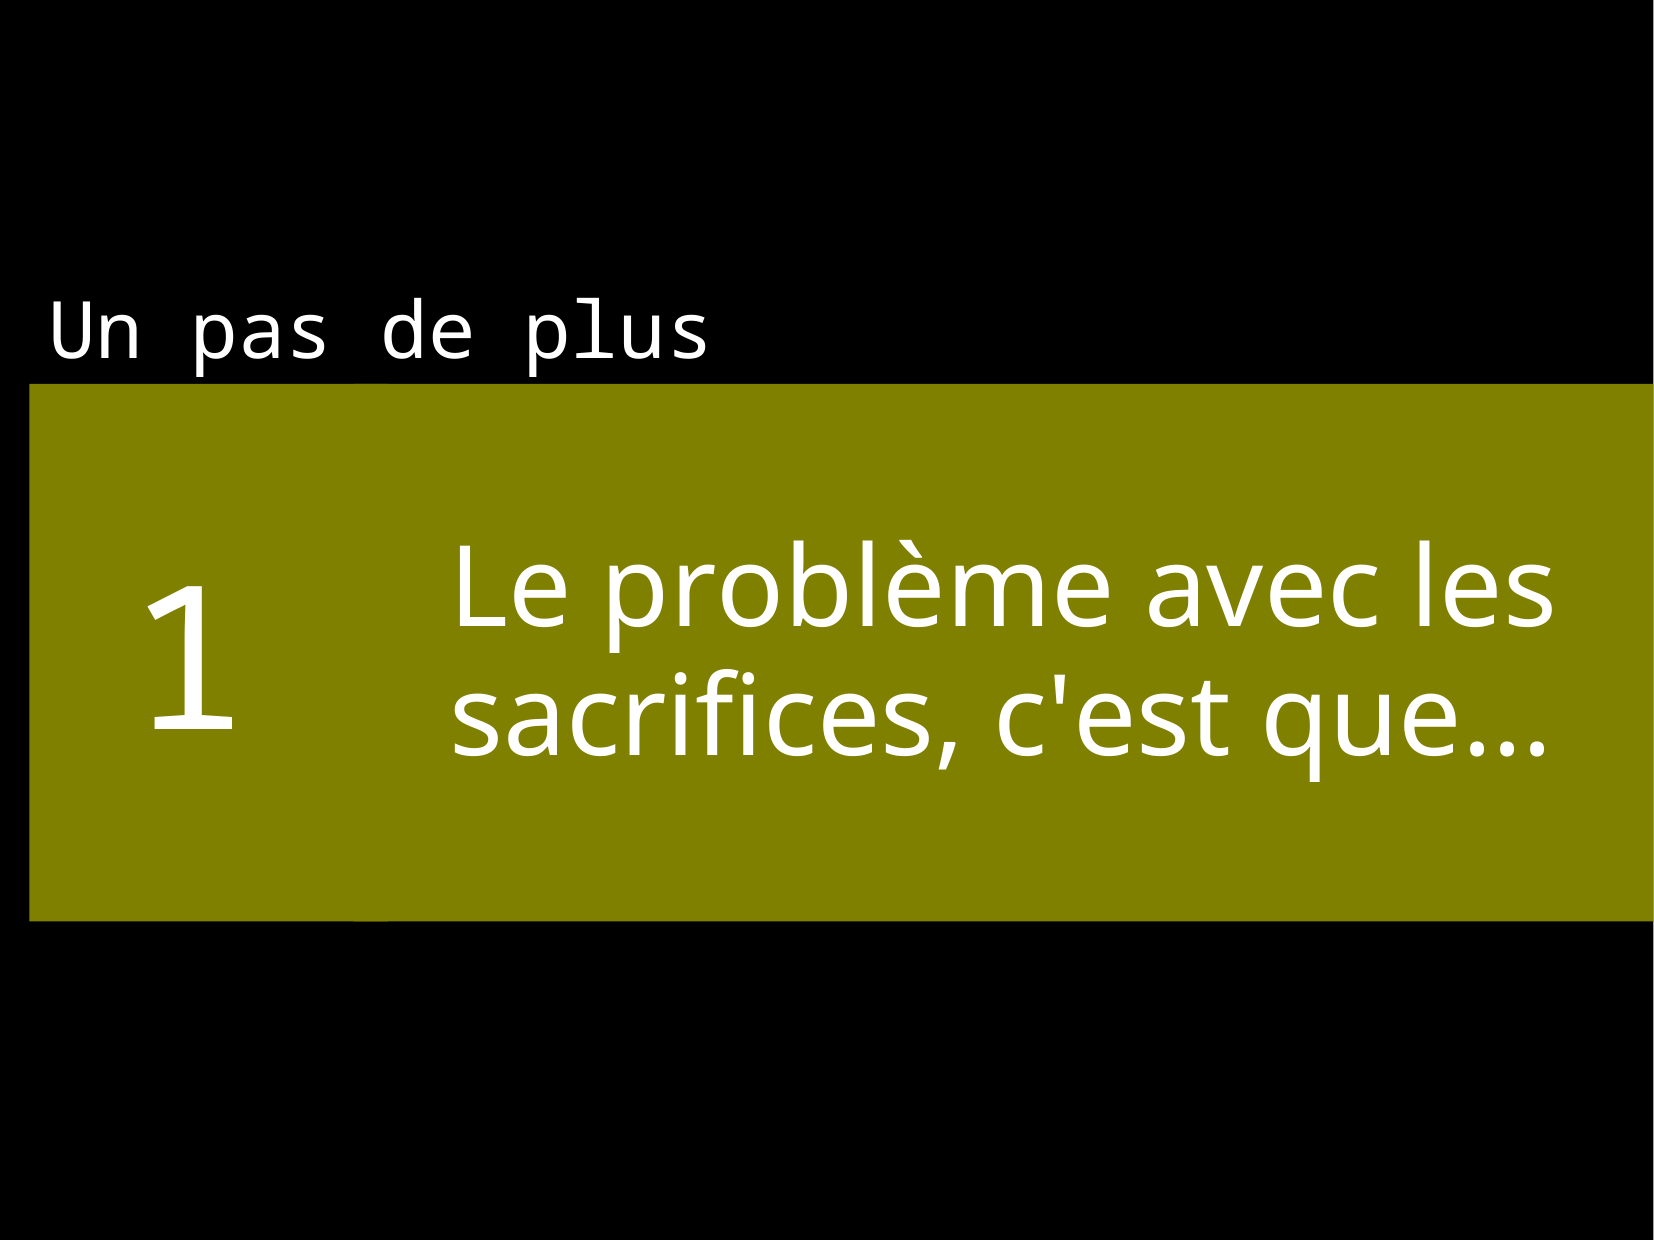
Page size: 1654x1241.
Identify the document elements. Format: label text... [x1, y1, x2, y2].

text_box Le problème avec les sacrifices, c'est que... [354, 383, 1654, 922]
text_box Un pas de plus [33, 265, 1376, 390]
text_box 1 [114, 507, 254, 796]
text_box [29, 383, 354, 922]
